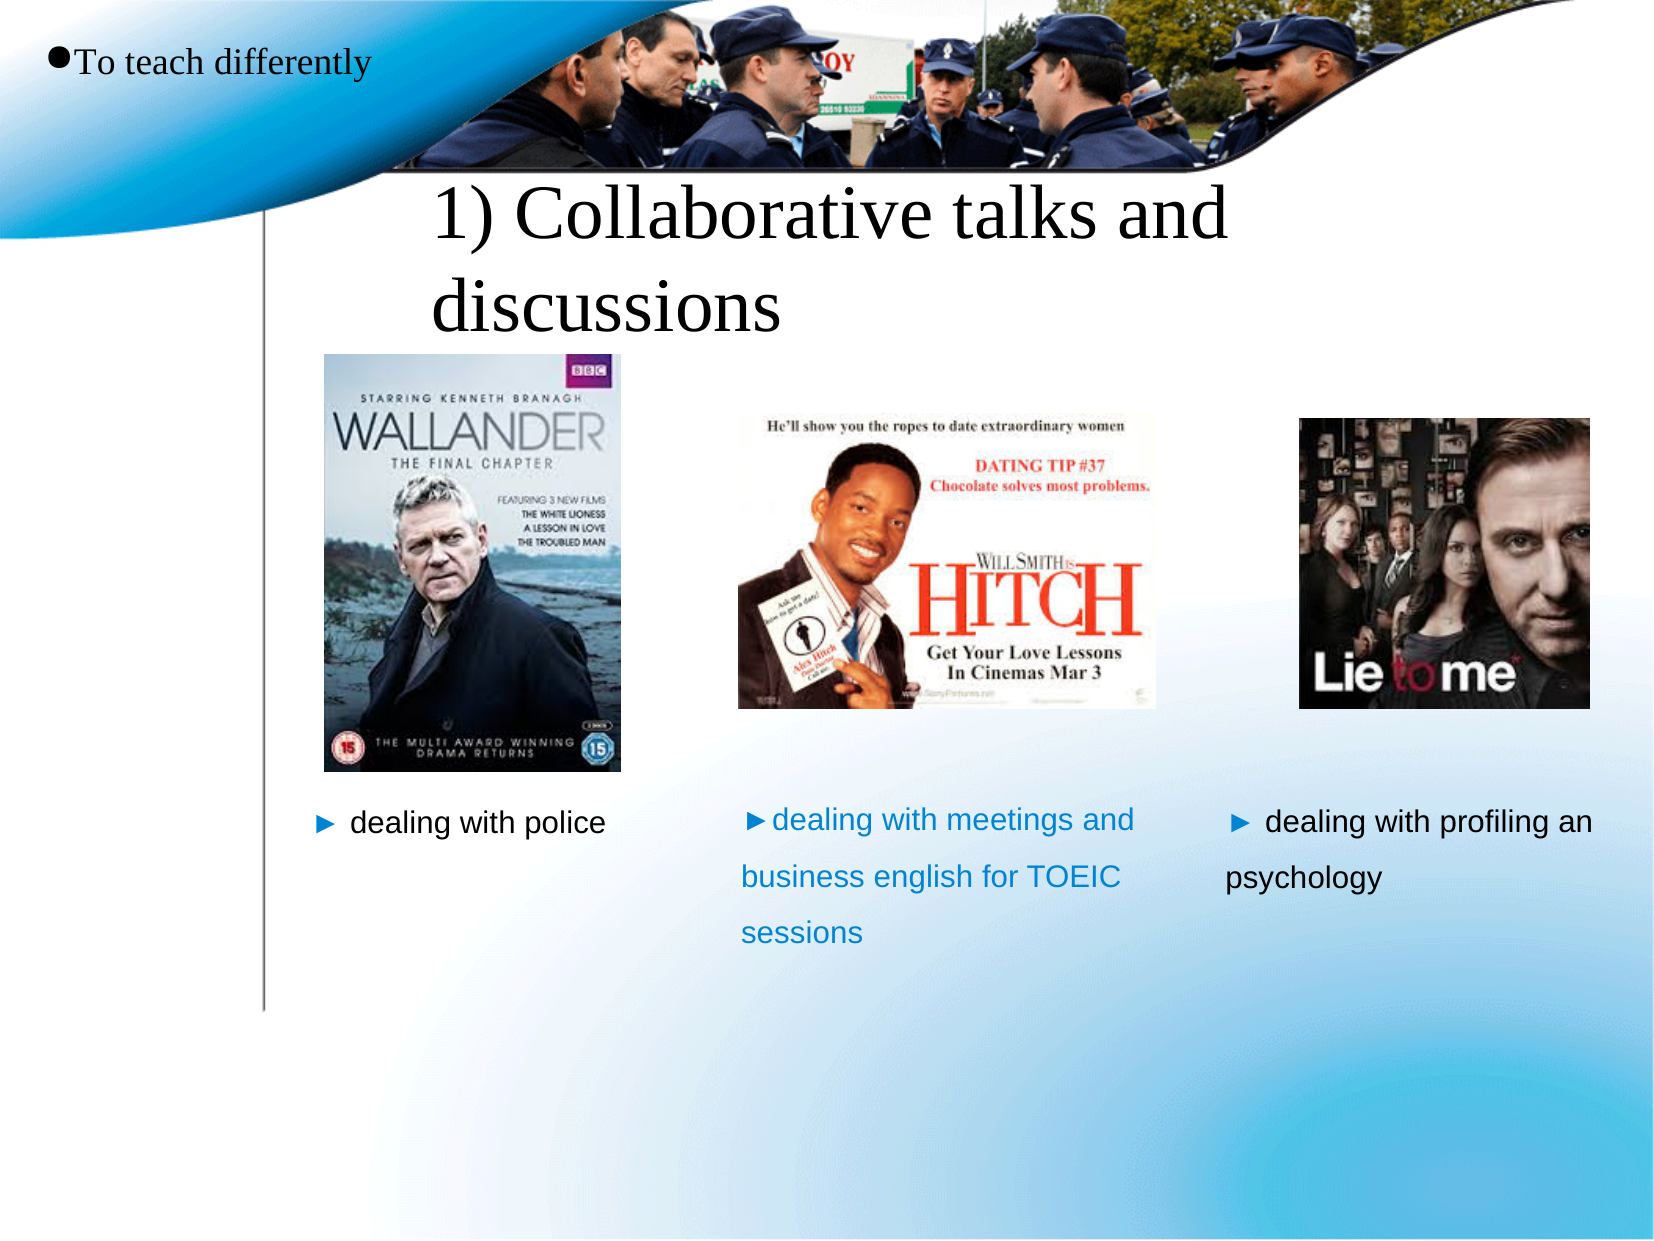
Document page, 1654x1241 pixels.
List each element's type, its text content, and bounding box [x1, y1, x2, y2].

text_box ► dealing with police [295, 682, 710, 848]
text_box To teach differently [29, 29, 443, 90]
text_box ►dealing with meetings and business english for TOEIC sessions [726, 736, 1211, 957]
text_box 1) Collaborative talks and discussions [416, 154, 1536, 355]
picture [0, 0, 1654, 1241]
text_box ► dealing with profiling an psychology [1211, 738, 1637, 903]
